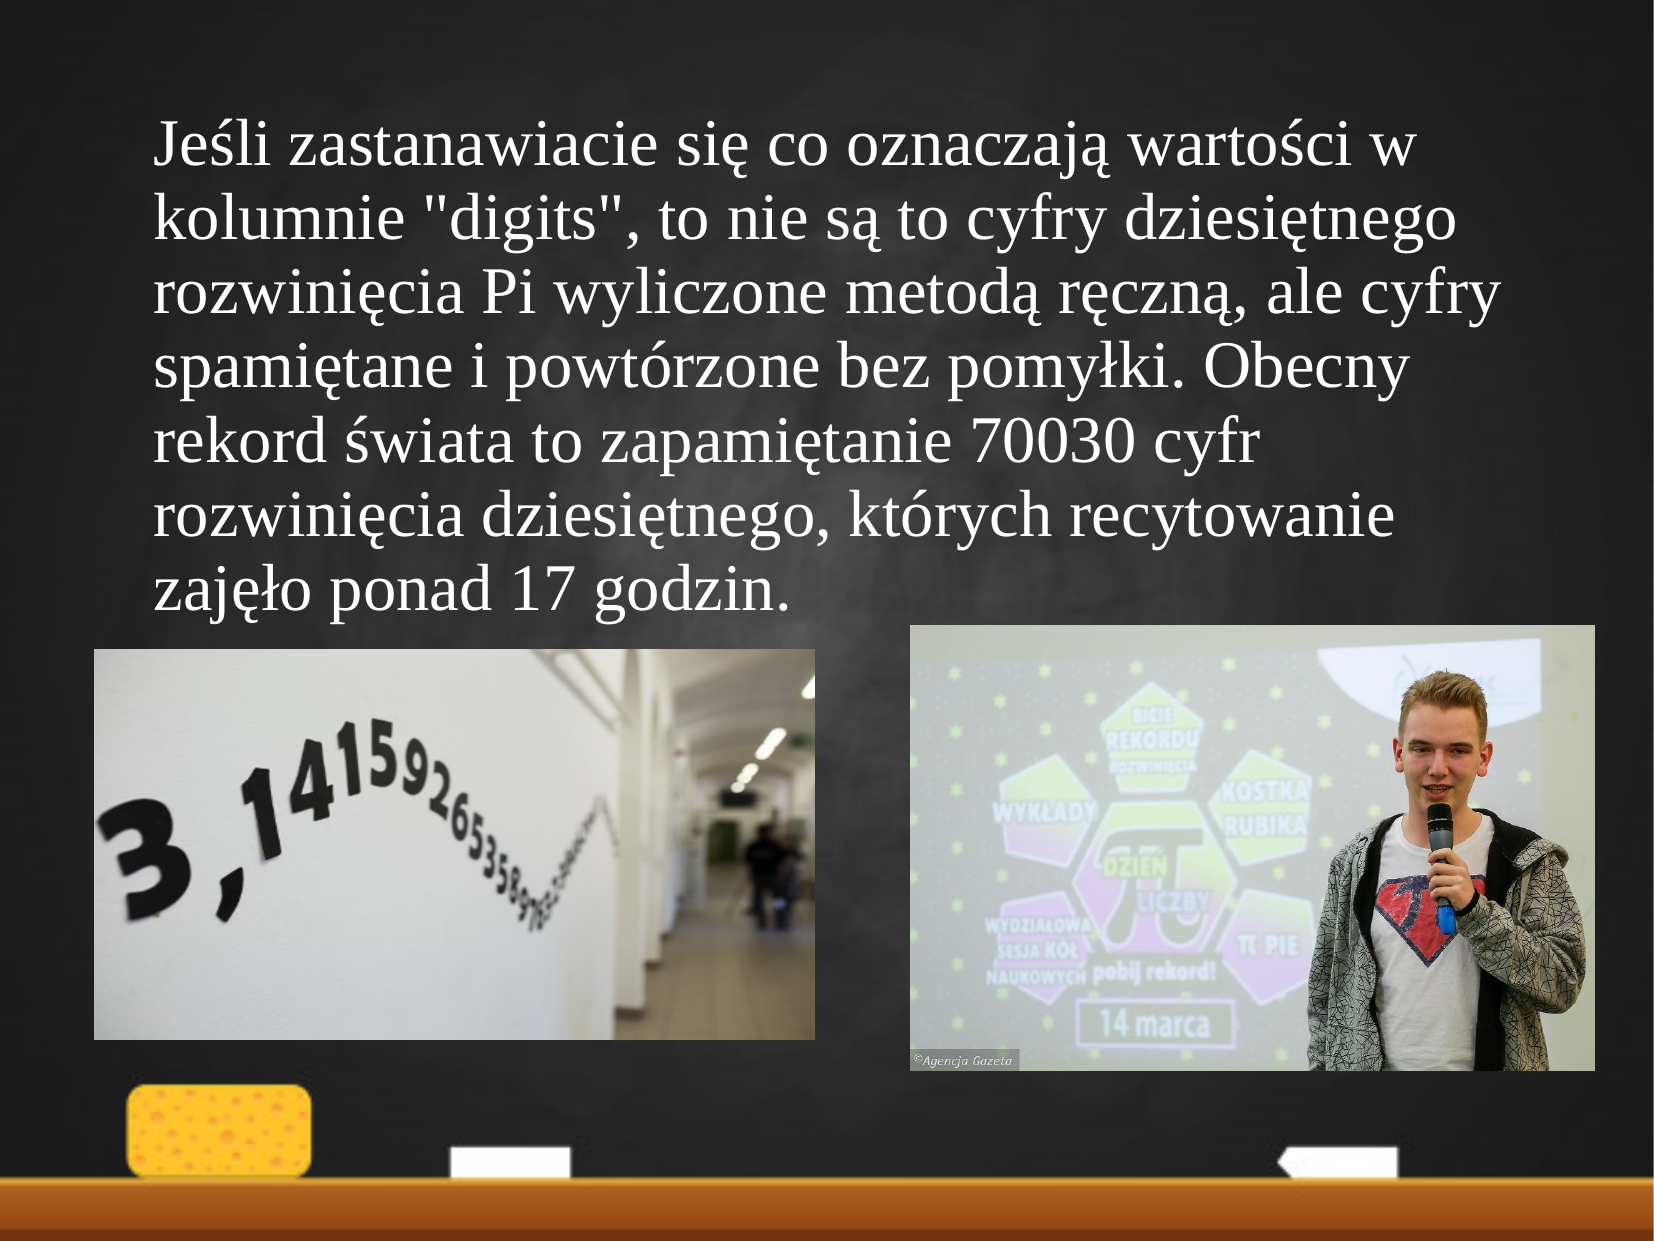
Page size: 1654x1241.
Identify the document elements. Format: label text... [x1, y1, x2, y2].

picture [0, 0, 1654, 1241]
list Jeśli zastanawiacie się co oznaczają wartości w kolumnie "digits", to nie są to cyfry dziesiętnego rozwinięcia Pi wyliczone metodą ręczną, ale cyfry spamiętane i powtórzone bez pomyłki. Obecny rekord świata to zapamiętanie 70030 cyfr rozwinięcia dziesiętnego, których recytowanie zajęło ponad 17 godzin. [82, 106, 1571, 1109]
